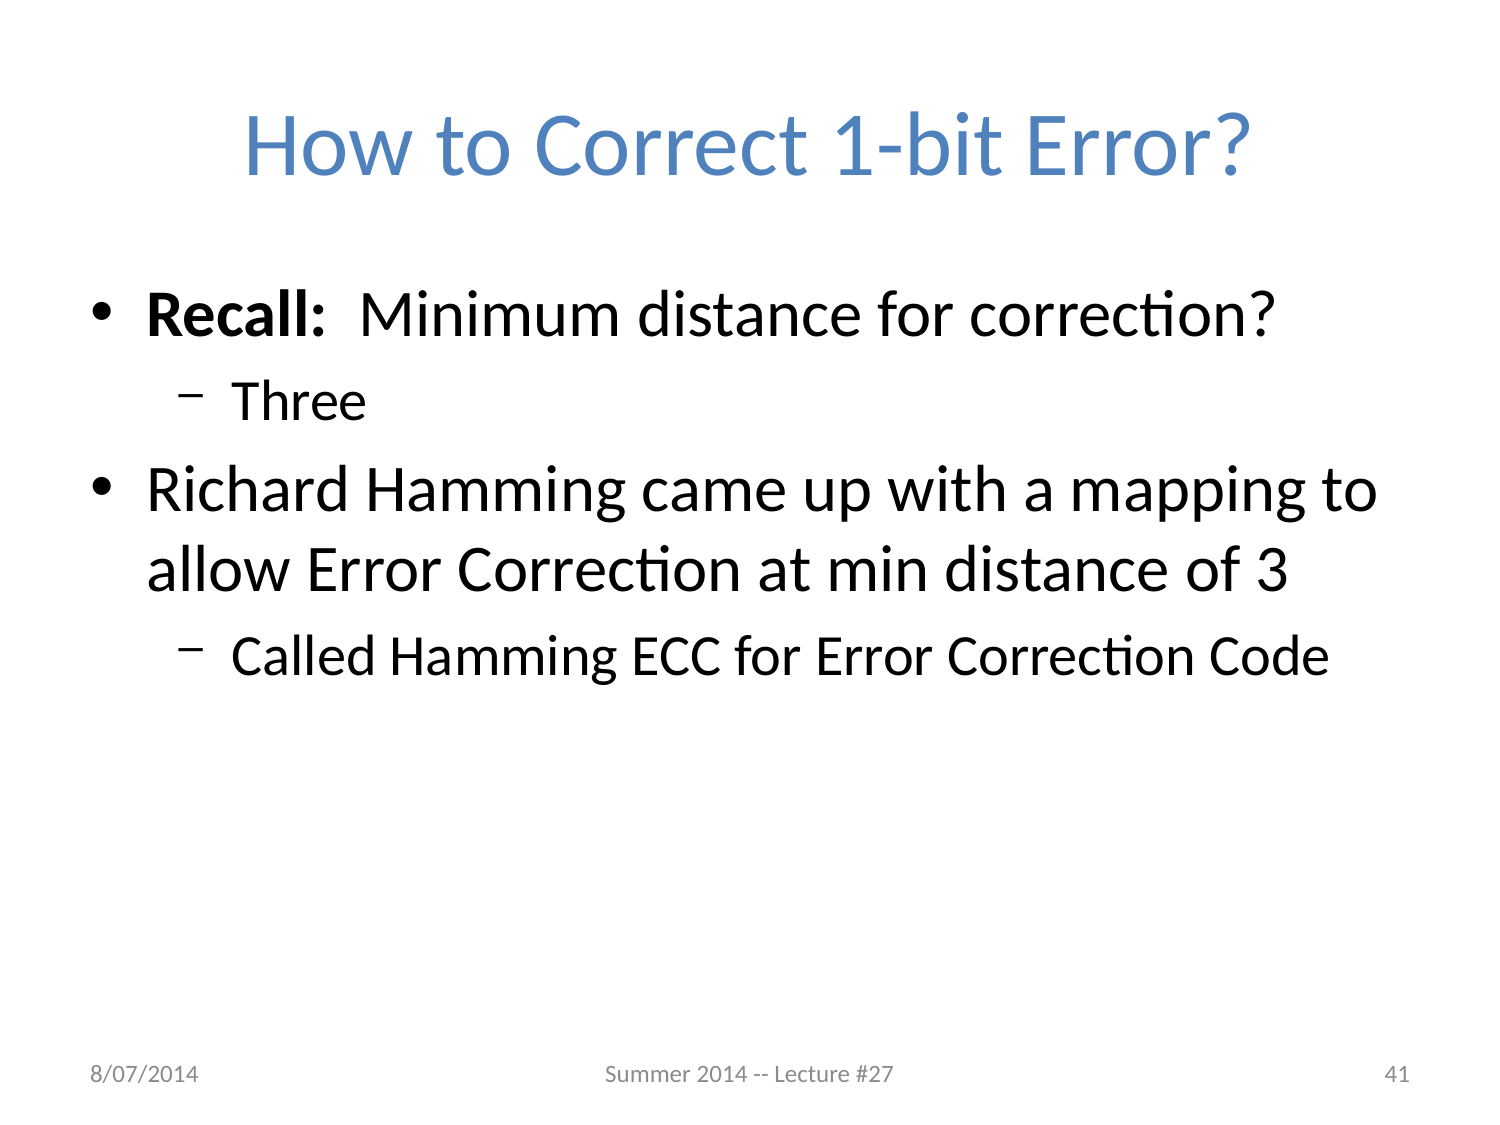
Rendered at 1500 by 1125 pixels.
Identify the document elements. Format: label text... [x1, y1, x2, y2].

list Recall: Minimum distance for correction? Three Richard Hamming came up with a mapping to allow Error Correction at min distance of 3 Called Hamming ECC for Error Correction Code [75, 262, 1425, 1073]
footer Summer 2014 -- Lecture #27 [512, 1042, 988, 1103]
slide_number <number> [1074, 1042, 1425, 1103]
slide_number 8/07/2014 [75, 1042, 425, 1103]
title How to Correct 1-bit Error? [75, 45, 1425, 233]
